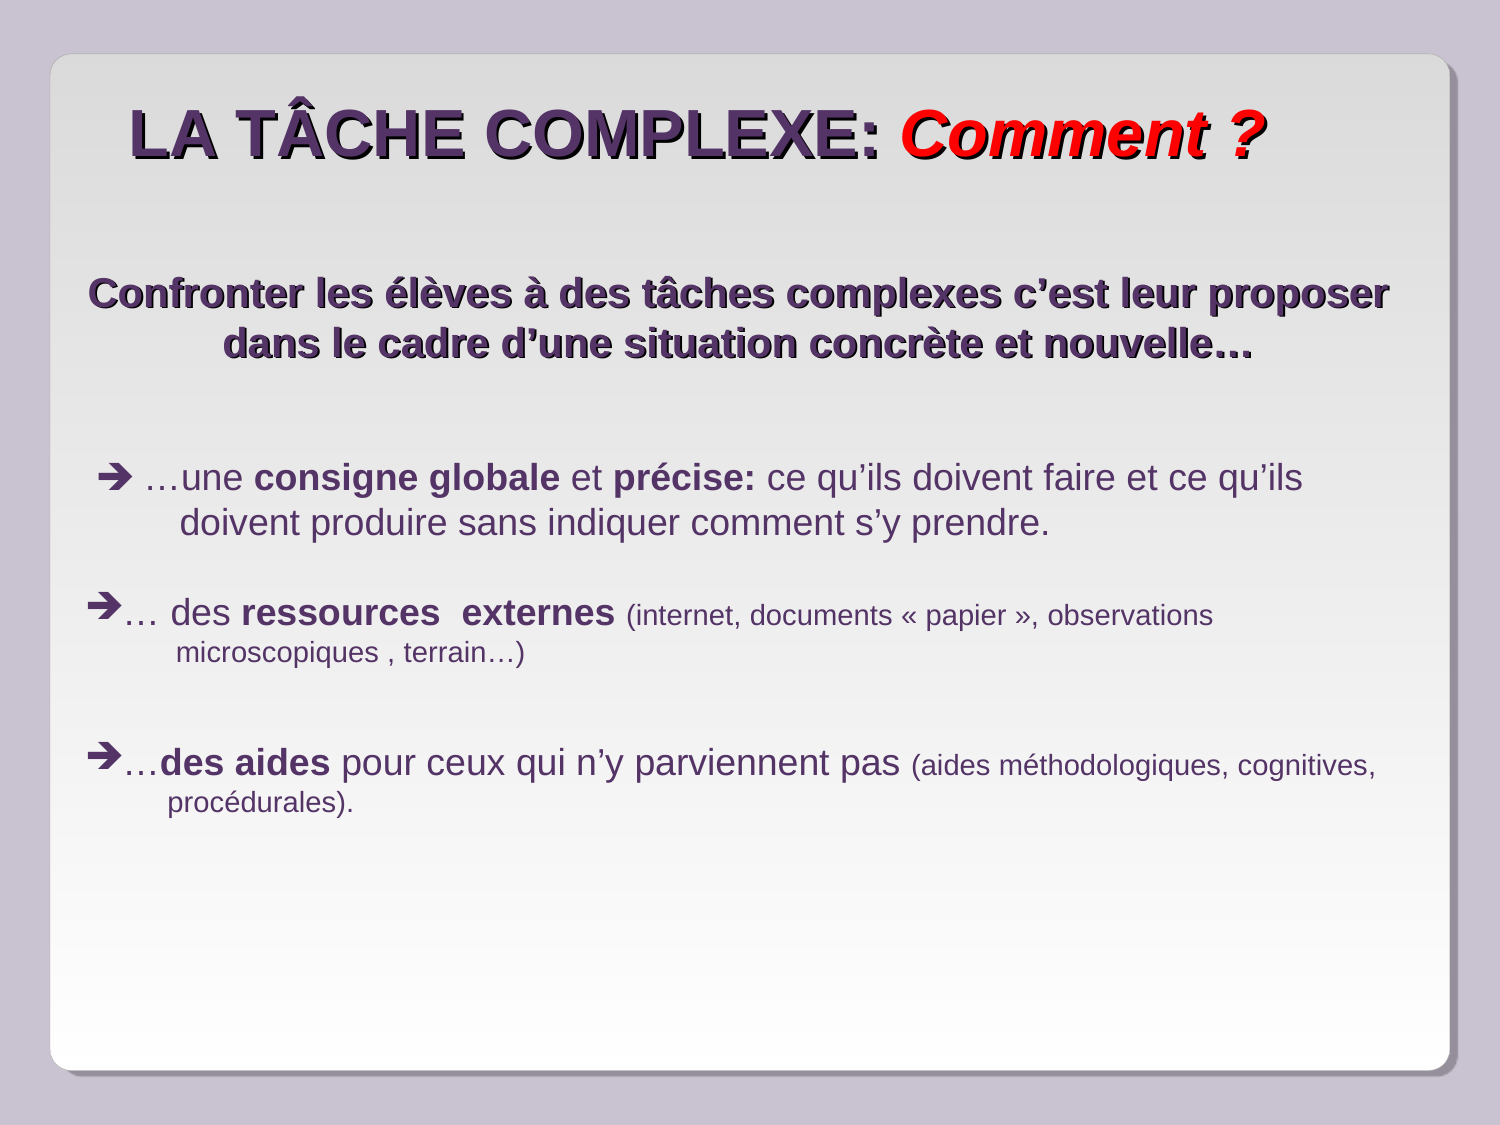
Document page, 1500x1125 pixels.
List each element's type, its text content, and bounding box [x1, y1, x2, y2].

text_box Confronter les élèves à des tâches complexes c’est leur proposer dans le cadre d’une situation concrète et nouvelle… [70, 257, 1407, 374]
text_box LA TÂCHE COMPLEXE: Comment ? [93, 81, 1301, 258]
text_box  …une consigne globale et précise: ce qu’ils doivent faire et ce qu’ils doivent produire sans indiquer comment s’y prendre. … des ressources externes (internet, documents « papier », observations microscopiques , terrain…) …des aides pour ceux qui n’y parviennent pas (aides méthodologiques, cognitives, procédurales). [70, 445, 1430, 966]
